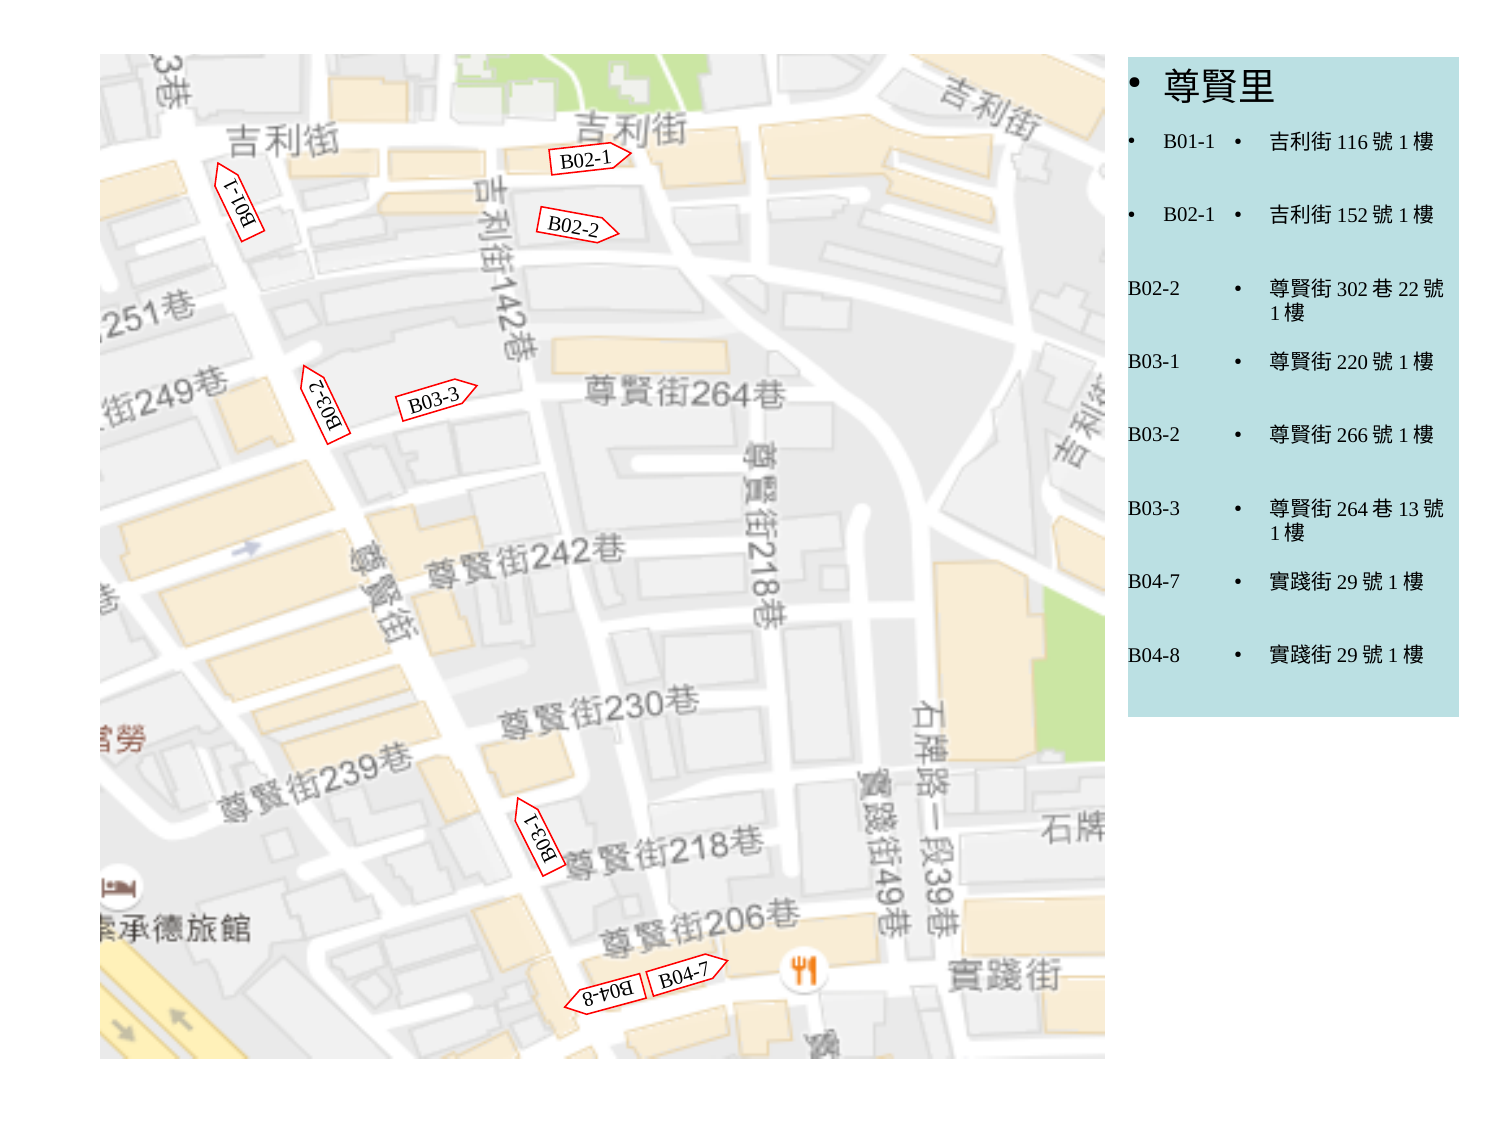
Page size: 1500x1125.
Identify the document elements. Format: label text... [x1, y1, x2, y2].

picture [100, 54, 1105, 1059]
table_cell B04-7 [1128, 570, 1234, 644]
text_box B03-3 [395, 379, 477, 422]
text_box B04-7 [646, 954, 728, 997]
table_cell B03-2 [1128, 423, 1234, 497]
table_cell B02-2 [1128, 277, 1234, 350]
text_box B03-2 [300, 365, 351, 445]
table_cell 實踐街29號1樓 [1234, 644, 1459, 717]
table_cell B03-3 [1128, 497, 1234, 570]
table_header 尊賢里 [1128, 57, 1459, 130]
table_cell B04-8 [1128, 644, 1234, 717]
table_cell B02-1 [1128, 203, 1234, 277]
table_cell 尊賢街302巷22號1樓 [1234, 277, 1459, 350]
table_cell B03-1 [1128, 350, 1234, 423]
text_box B02-1 [549, 142, 632, 175]
table_cell 尊賢街220號1樓 [1234, 350, 1459, 423]
table_cell 尊賢街264巷13號1樓 [1234, 497, 1459, 570]
text_box B01-1 [214, 163, 265, 242]
text_box B03-1 [515, 798, 566, 877]
table_cell 吉利街152號1樓 [1234, 203, 1459, 277]
table_cell B01-1 [1128, 130, 1234, 203]
table_cell 實踐街29號1樓 [1234, 570, 1459, 644]
table_cell 吉利街116號1樓 [1234, 130, 1459, 203]
text_box B02-2 [536, 206, 619, 243]
table_cell 尊賢街266號1樓 [1234, 423, 1459, 497]
text_box B04-8 [564, 973, 647, 1015]
